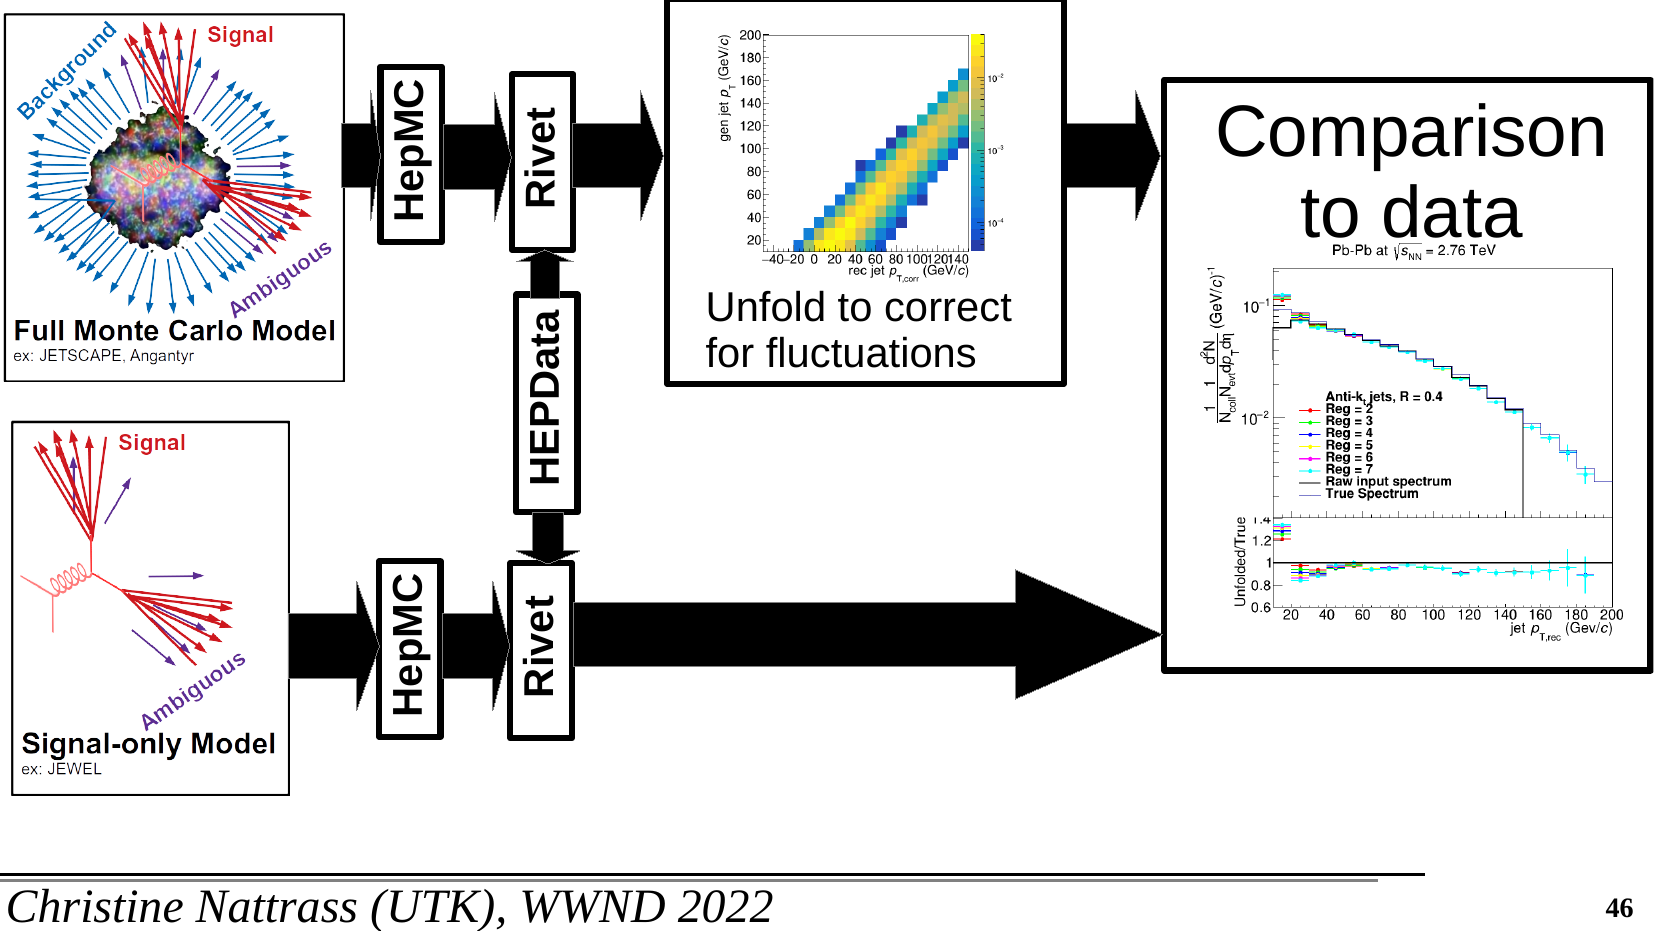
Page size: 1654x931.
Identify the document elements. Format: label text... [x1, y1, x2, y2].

picture [3, 6, 346, 382]
picture [0, 420, 290, 796]
picture [1194, 240, 1634, 668]
text_box HEPData [519, 298, 574, 505]
text_box [573, 569, 1163, 700]
text_box [572, 90, 664, 221]
text_box [341, 90, 381, 221]
text_box Rivet [513, 566, 569, 735]
text_box HepMC [384, 70, 439, 239]
text_box [443, 92, 512, 222]
text_box [1067, 90, 1161, 221]
text_box HepMC [382, 564, 437, 733]
picture [716, 7, 1006, 285]
text_box Rivet [515, 77, 570, 246]
text_box [516, 249, 574, 299]
text_box Comparison to data [1171, 83, 1647, 318]
text_box [516, 512, 580, 564]
text_box Unfold to correct for fluctuations [690, 276, 1043, 384]
text_box [442, 581, 510, 711]
text_box [288, 581, 380, 711]
